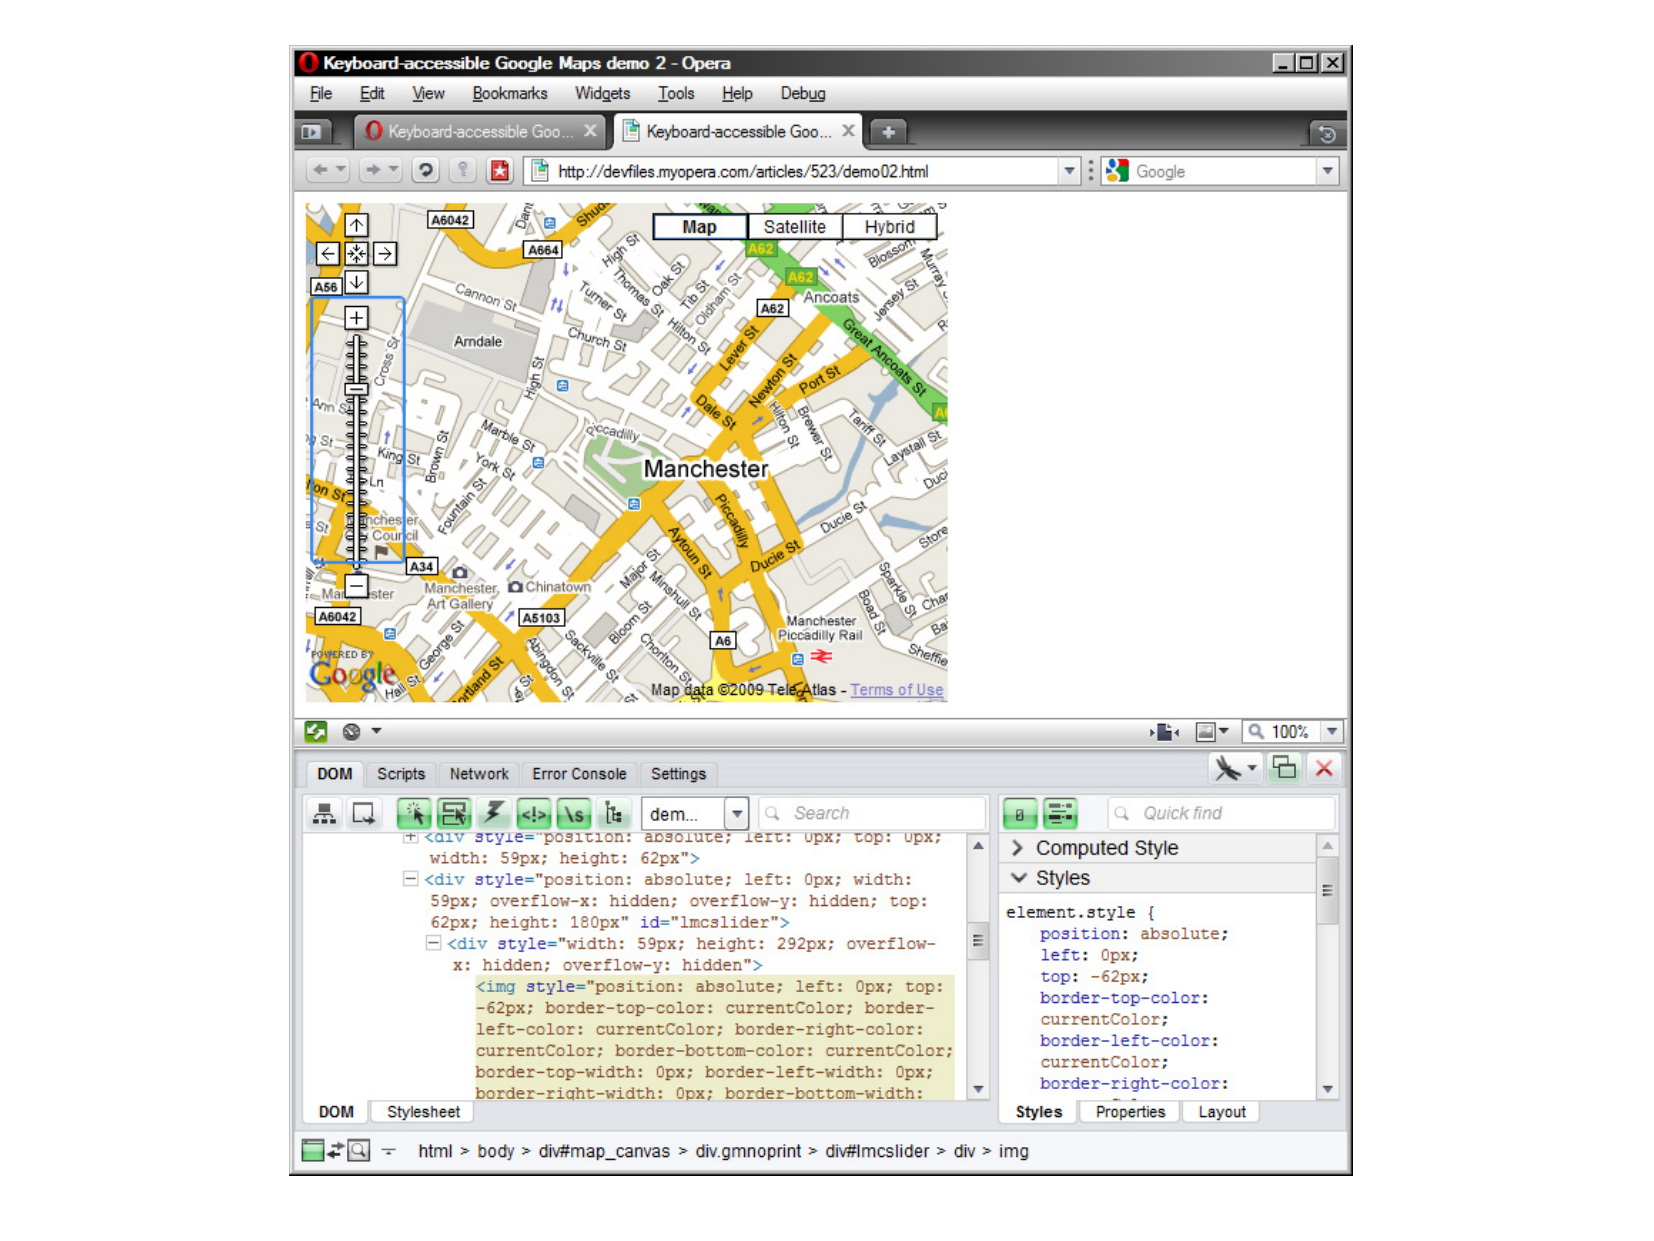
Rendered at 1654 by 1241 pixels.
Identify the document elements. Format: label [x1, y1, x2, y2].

picture [289, 45, 1353, 1176]
